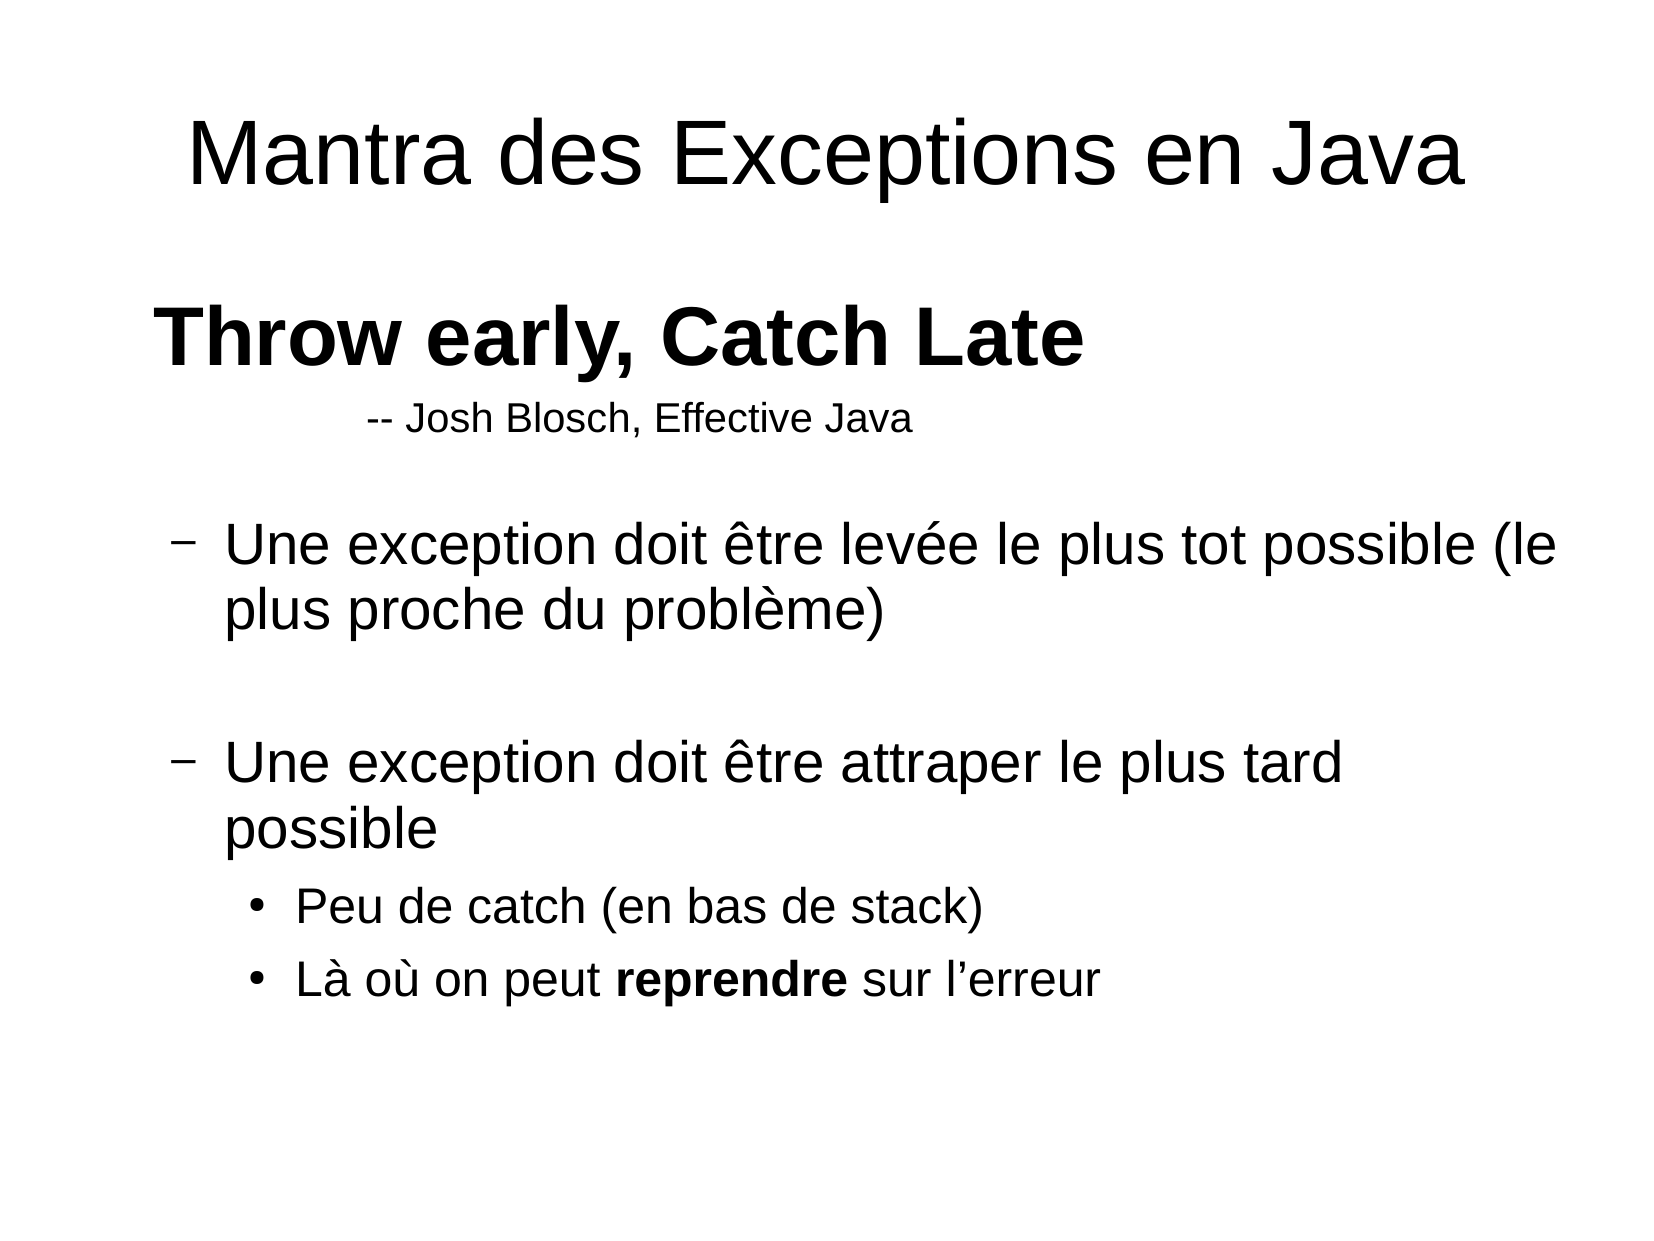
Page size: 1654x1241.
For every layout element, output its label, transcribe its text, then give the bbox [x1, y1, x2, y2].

list Throw early, Catch Late -- Josh Blosch, Effective Java Une exception doit être levée le plus tot possible (le plus proche du problème) Une exception doit être attraper le plus tard possible Peu de catch (en bas de stack) Là où on peut reprendre sur l’erreur [82, 290, 1571, 1010]
title Mantra des Exceptions en Java [82, 49, 1571, 257]
